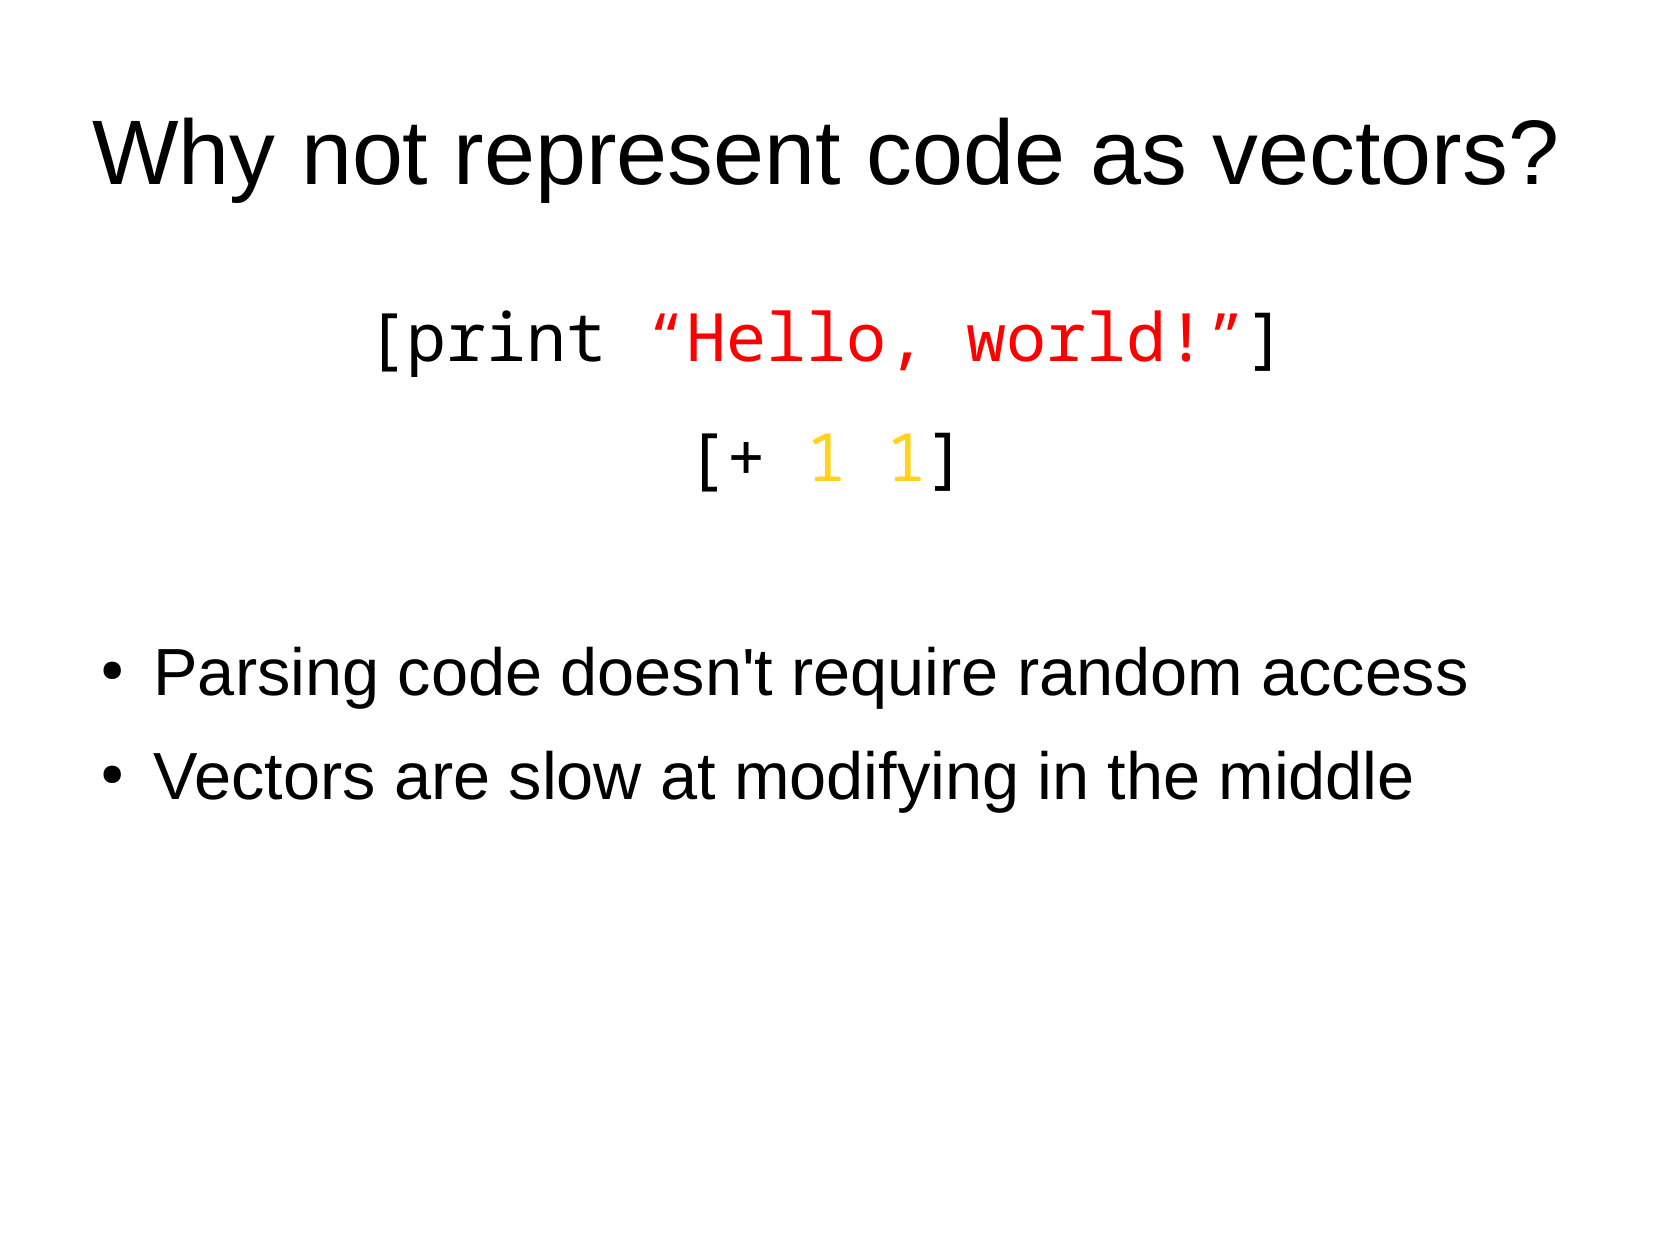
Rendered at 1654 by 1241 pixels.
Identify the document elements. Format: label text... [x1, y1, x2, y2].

list [print “Hello, world!”] [+ 1 1] Parsing code doesn't require random access Vectors are slow at modifying in the middle [82, 290, 1571, 1010]
title Why not represent code as vectors? [82, 49, 1571, 257]
